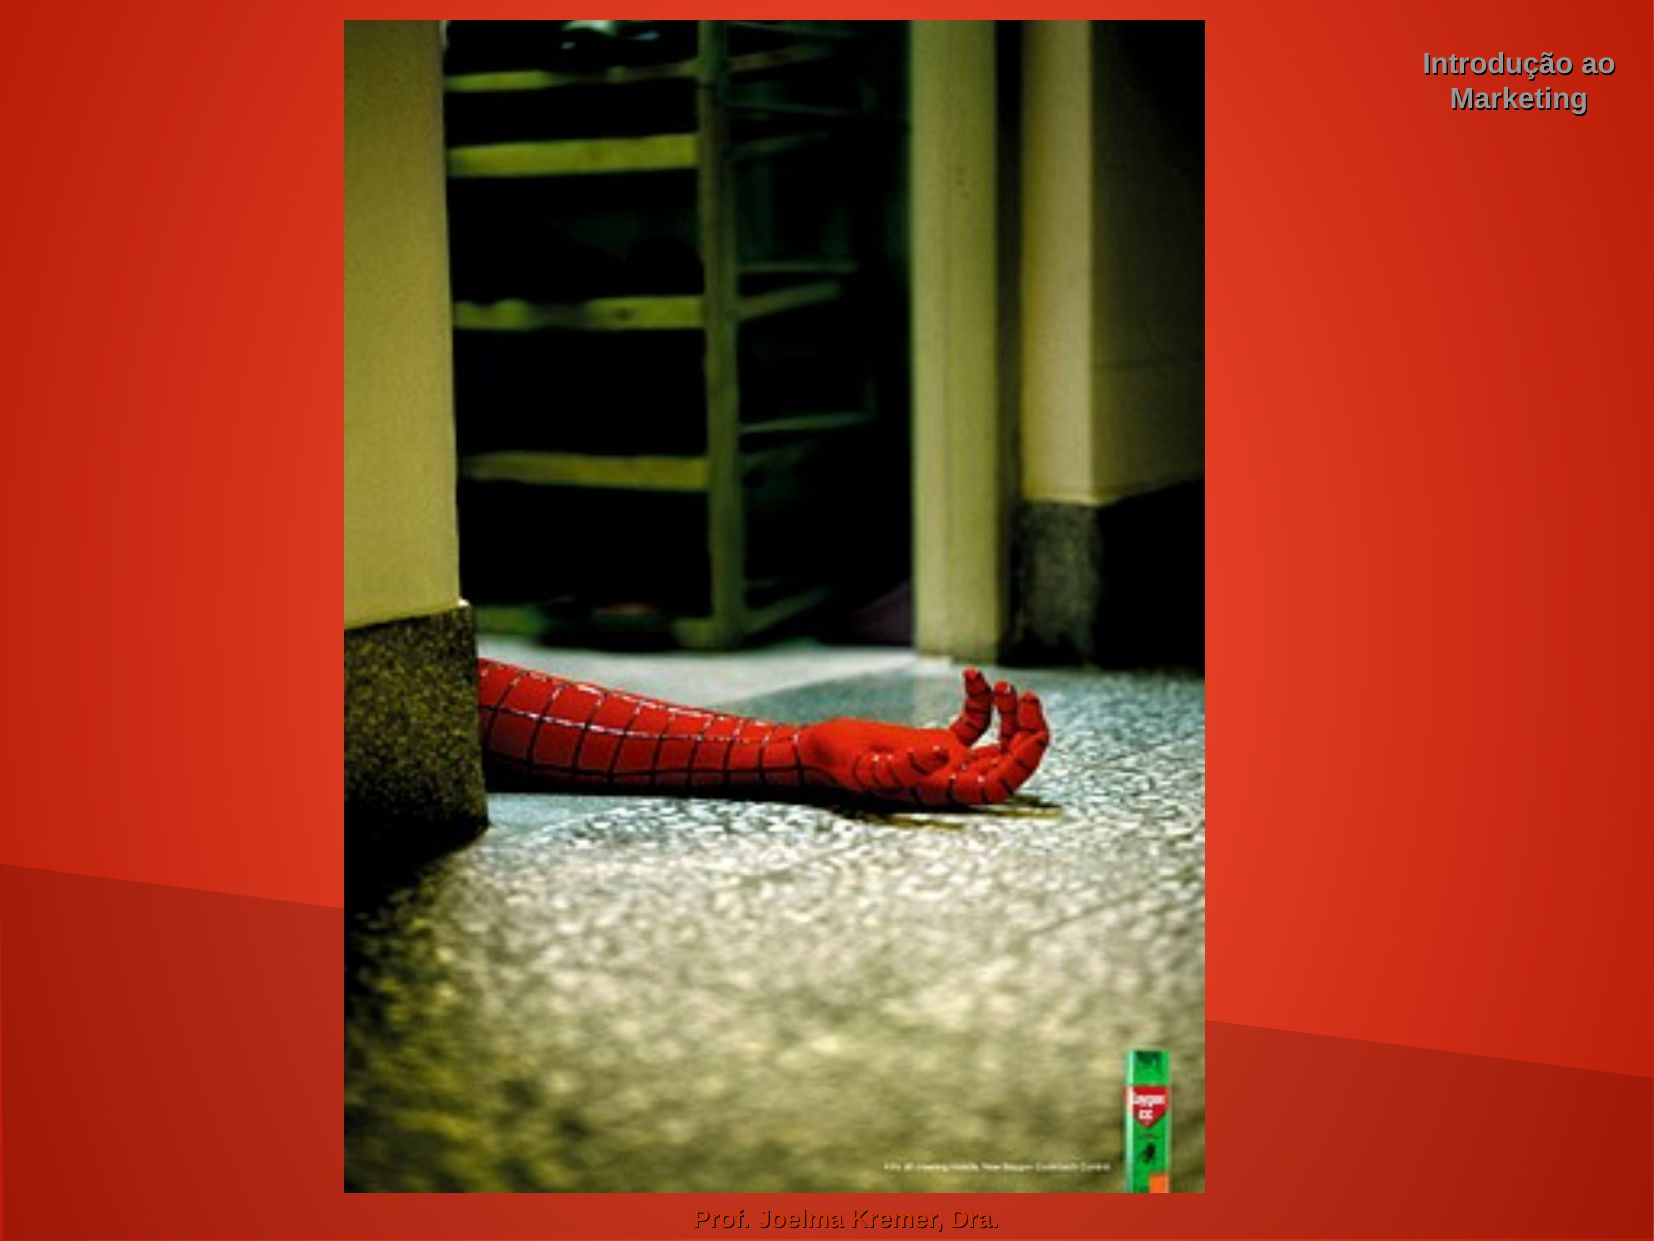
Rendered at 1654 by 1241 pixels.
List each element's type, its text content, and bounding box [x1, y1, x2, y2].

text_box Prof. Joelma Kremer, Dra. [566, 1195, 1127, 1241]
title Introdução ao Marketing [1386, 21, 1652, 139]
chart [344, 20, 1205, 1193]
